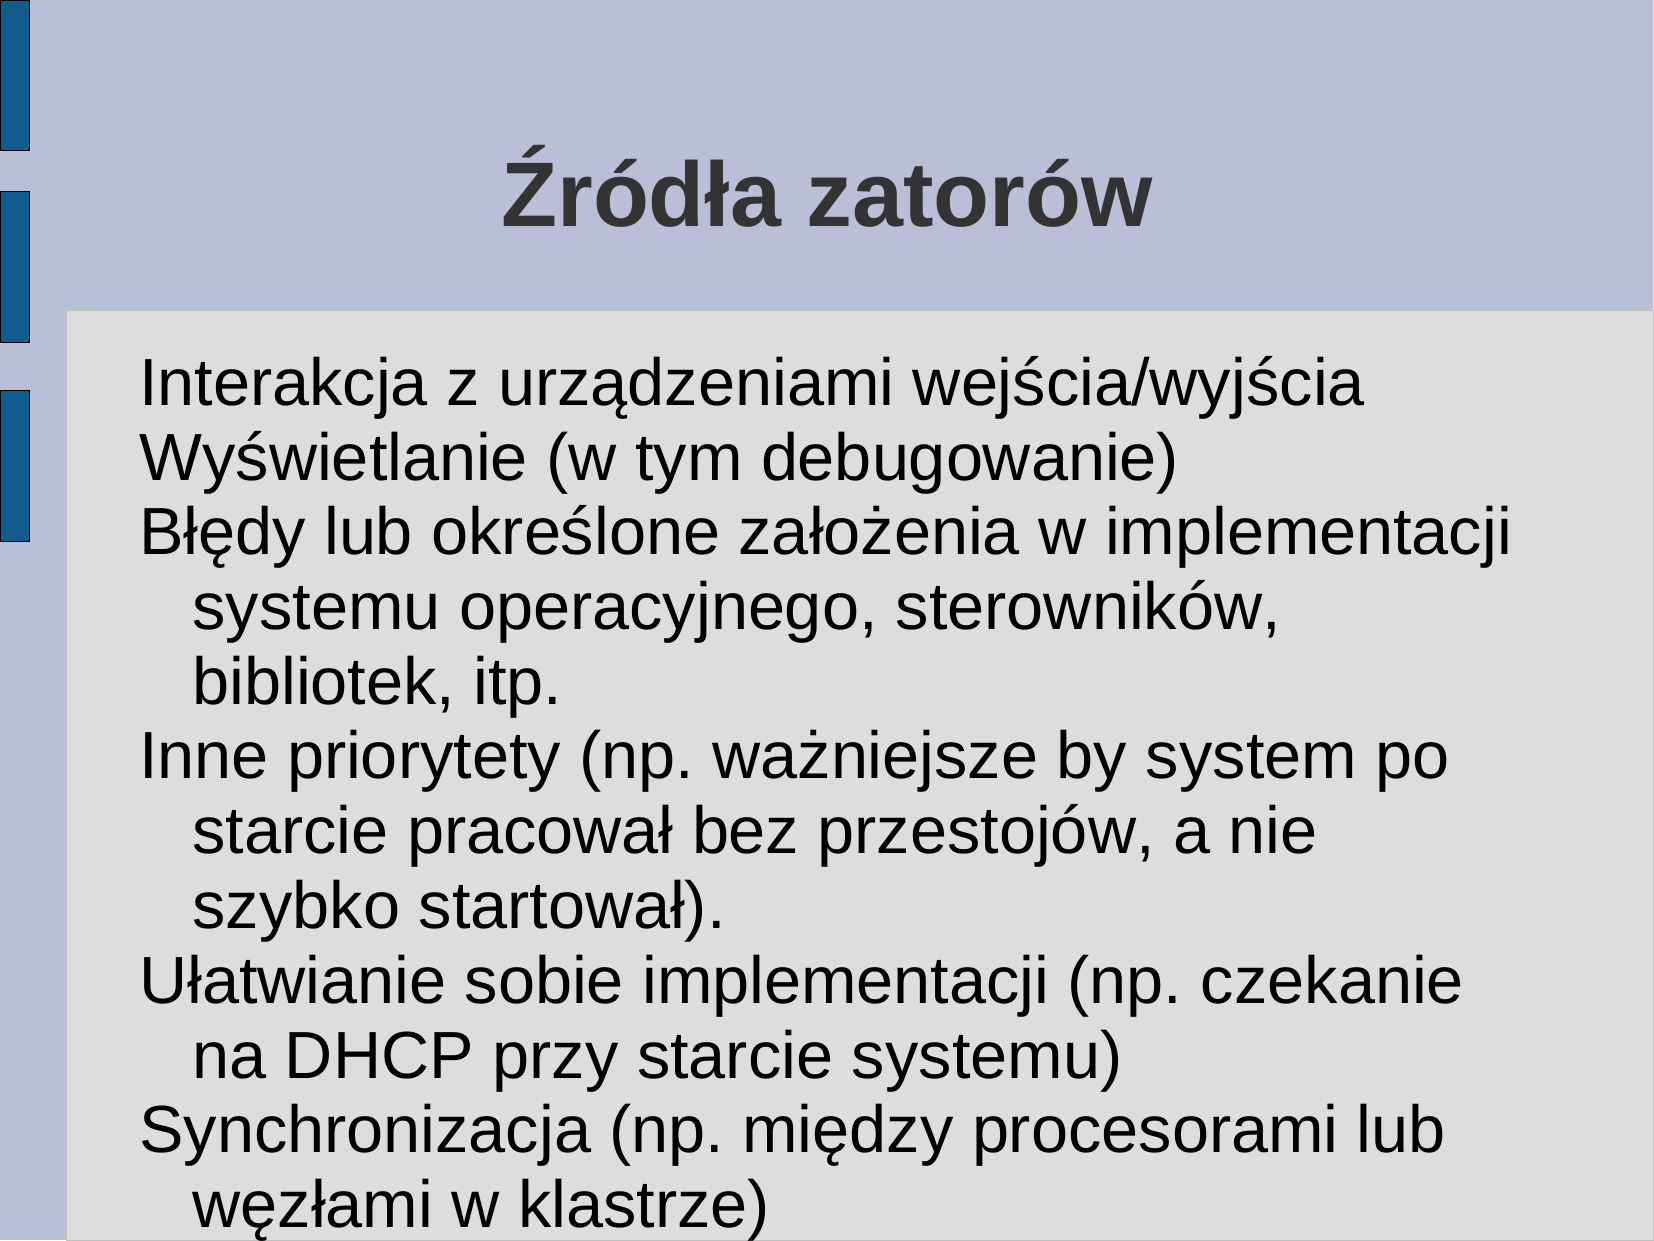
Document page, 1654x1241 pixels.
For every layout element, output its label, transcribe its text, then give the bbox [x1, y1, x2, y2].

list Interakcja z urządzeniami wejścia/wyjścia Wyświetlanie (w tym debugowanie) Błędy lub określone założenia w implementacji systemu operacyjnego, sterowników, bibliotek, itp. Inne priorytety (np. ważniejsze by system po starcie pracował bez przestojów, a nie szybko startował). Ułatwianie sobie implementacji (np. czekanie na DHCP przy starcie systemu) Synchronizacja (np. między procesorami lub węzłami w klastrze) [121, 344, 1534, 1178]
title Źródła zatorów [121, 91, 1534, 299]
